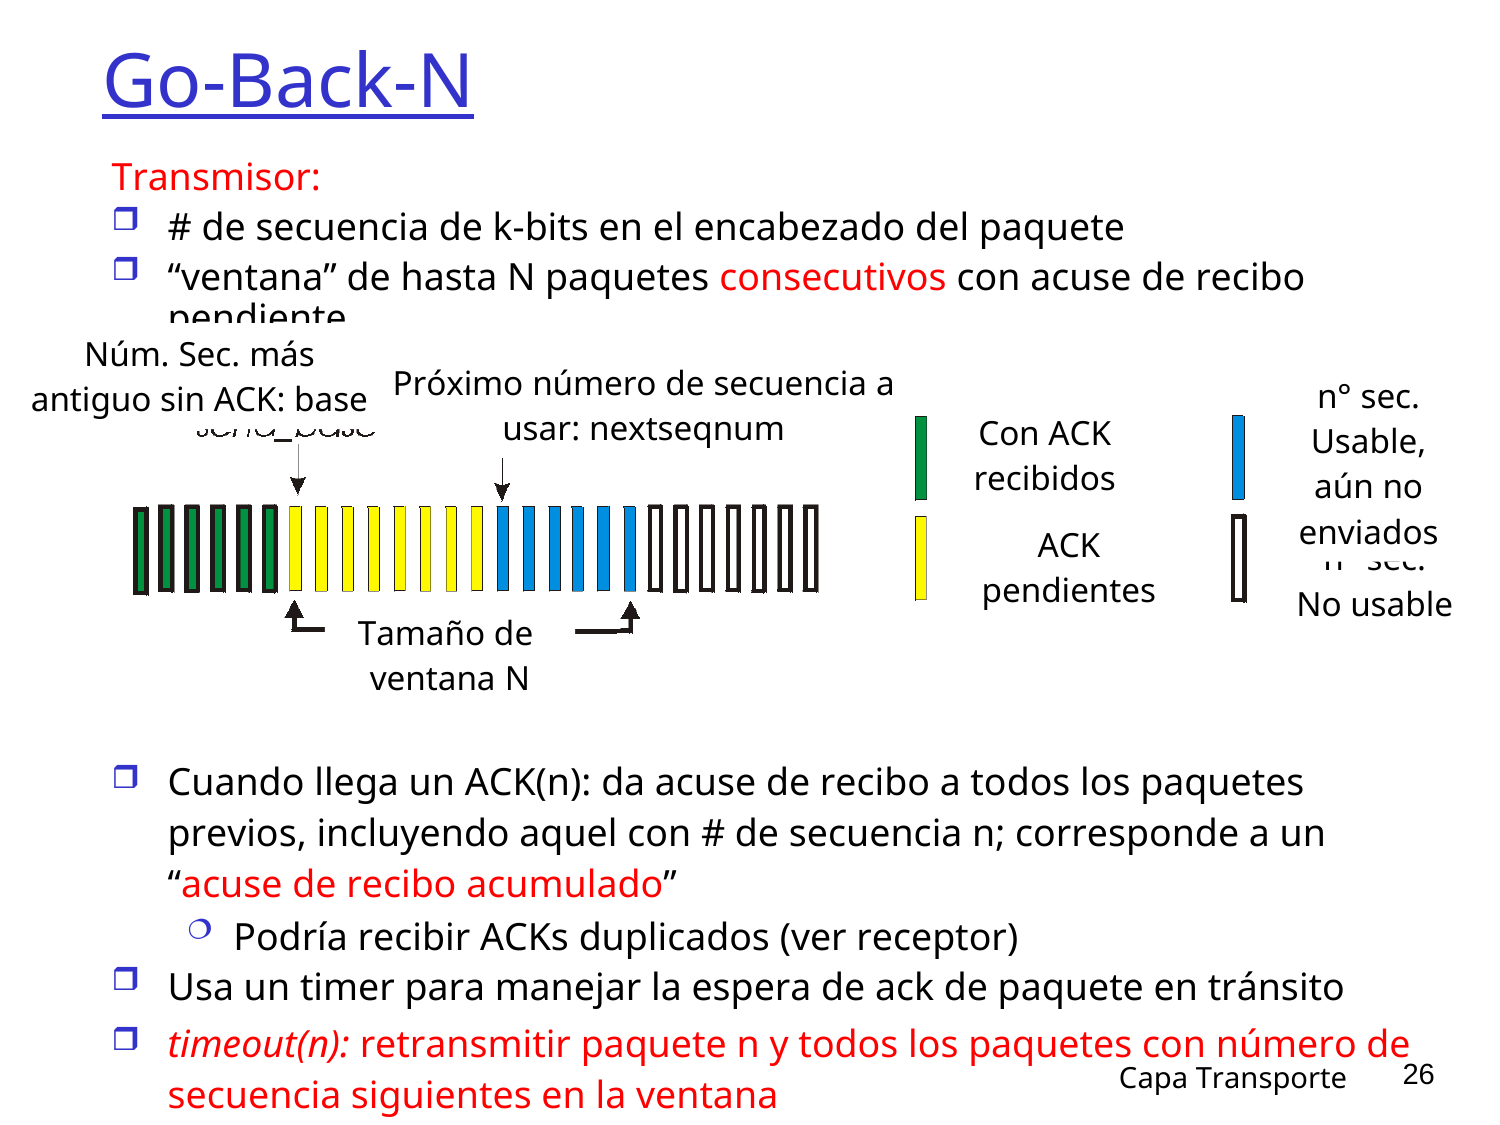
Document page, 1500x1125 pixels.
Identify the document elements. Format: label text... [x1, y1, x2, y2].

text_box Tamaño de ventana N [324, 602, 576, 708]
list Transmisor: # de secuencia de k-bits en el encabezado del paquete “ventana” de hasta N paquetes consecutivos con acuse de recibo pendiente Cuando llega un ACK(n): da acuse de recibo a todos los paquetes previos, incluyendo aquel con # de secuencia n; corresponde a un “acuse de recibo acumulado” Podría recibir ACKs duplicados (ver receptor)‏ Usa un timer para manejar la espera de ack de paquete en tránsito timeout(n): retransmitir paquete n y todos los paquetes con número de secuencia siguientes en la ventana [96, 430, 1463, 1071]
text_box Próximo número de secuencia a usar: nextseqnum [375, 352, 913, 458]
text_box n° sec. Usable, aún no enviados [1262, 365, 1476, 562]
text_box ACK pendientes [938, 513, 1201, 620]
picture [133, 409, 1463, 678]
text_box Núm. Sec. más antiguo sin ACK: base [5, 323, 394, 430]
list Transmisor: # de secuencia de k-bits en el encabezado del paquete “ventana” de hasta N paquetes consecutivos con acuse de recibo pendiente Cuando llega un ACK(n): da acuse de recibo a todos los paquetes previos, incluyendo aquel con # de secuencia n; corresponde a un “acuse de recibo acumulado” Podría recibir ACKs duplicados (ver receptor)‏ Usa un timer para manejar la espera de ack de paquete en tránsito timeout(n): retransmitir paquete n y todos los paquetes con número de secuencia siguientes en la ventana [96, 149, 1463, 409]
title Go-Back-N [87, 9, 1363, 148]
text_box Con ACK recibidos [932, 401, 1158, 508]
text_box n° sec. No usable [1274, 562, 1476, 634]
